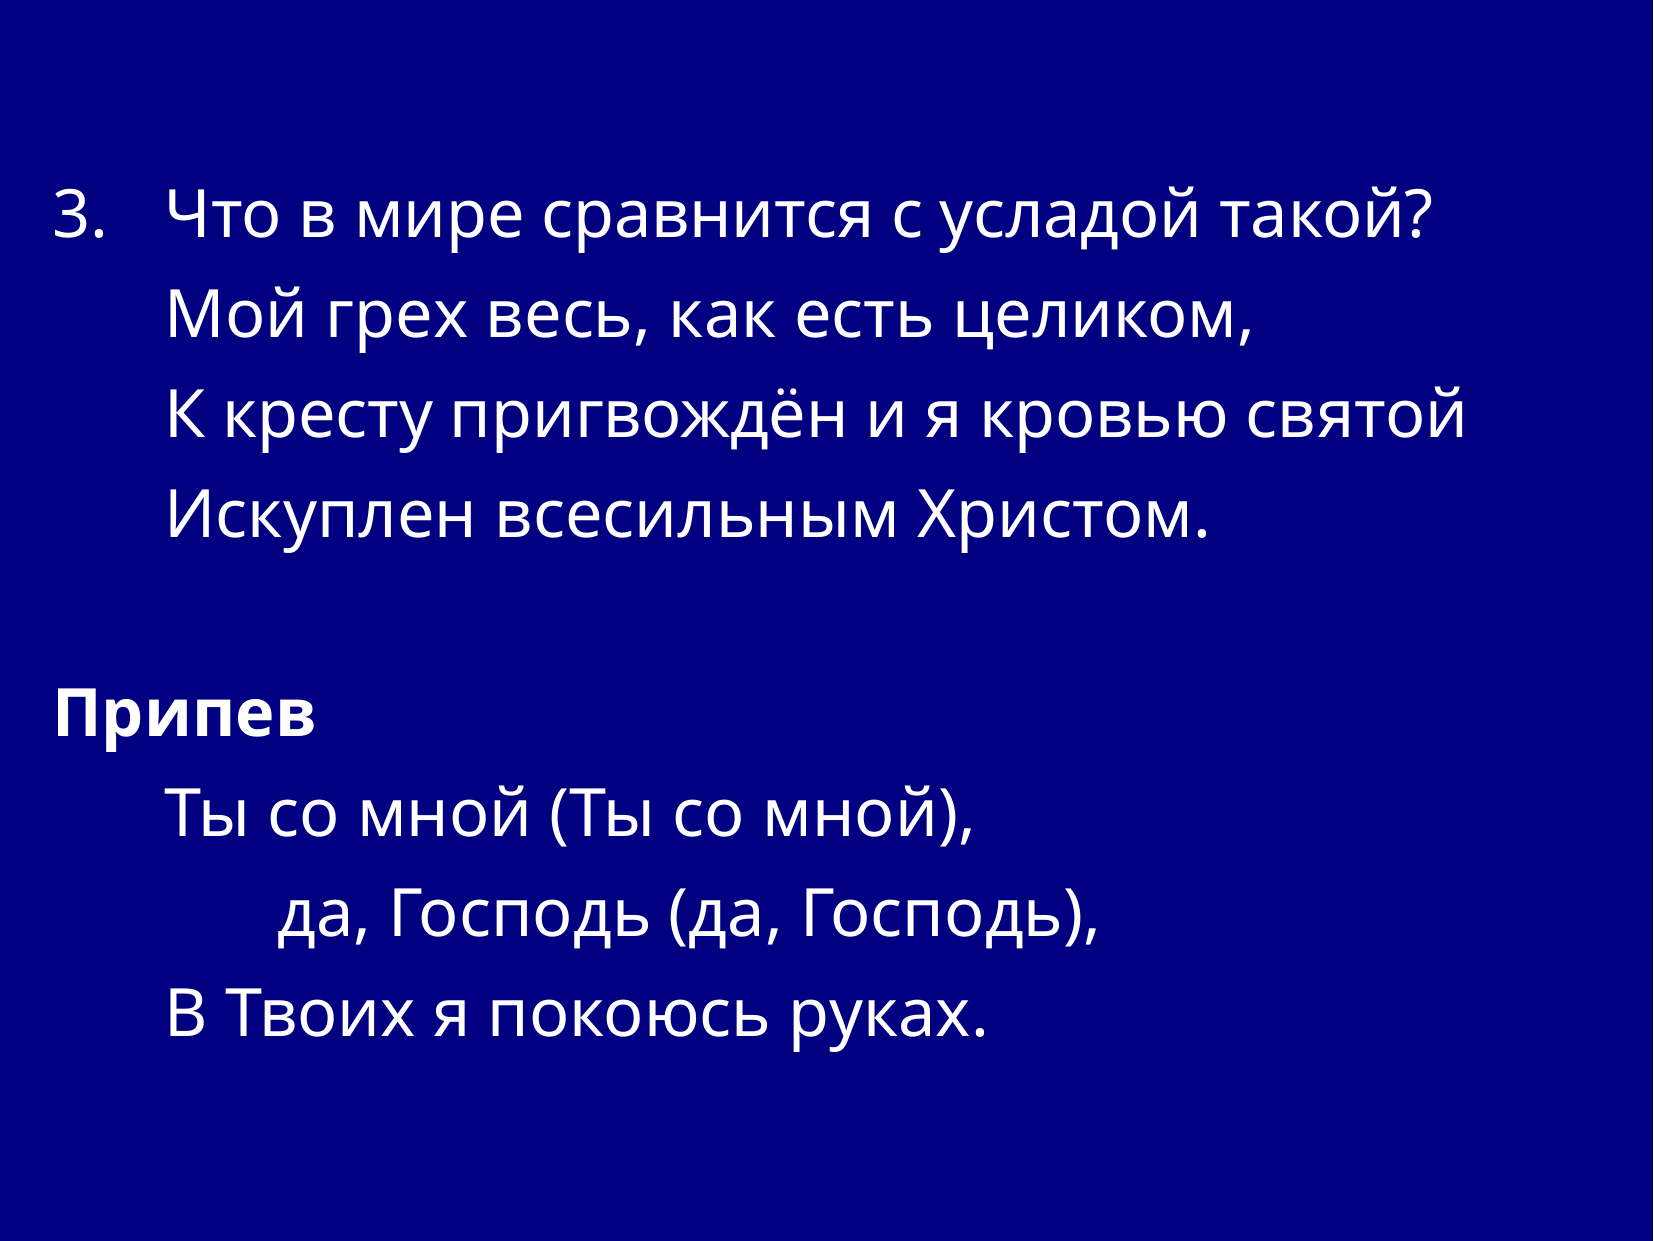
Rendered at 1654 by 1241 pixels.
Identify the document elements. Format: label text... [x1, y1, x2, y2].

text_box 3. Что в мире сравнится с усладой такой? Мой грех весь, как есть целиком, К кресту пригвождён и я кровью святой Искуплен всесильным Христом. Припев Ты со мной (Ты со мной), да, Господь (да, Господь), В Твоих я покоюсь руках. [37, 150, 1653, 1163]
